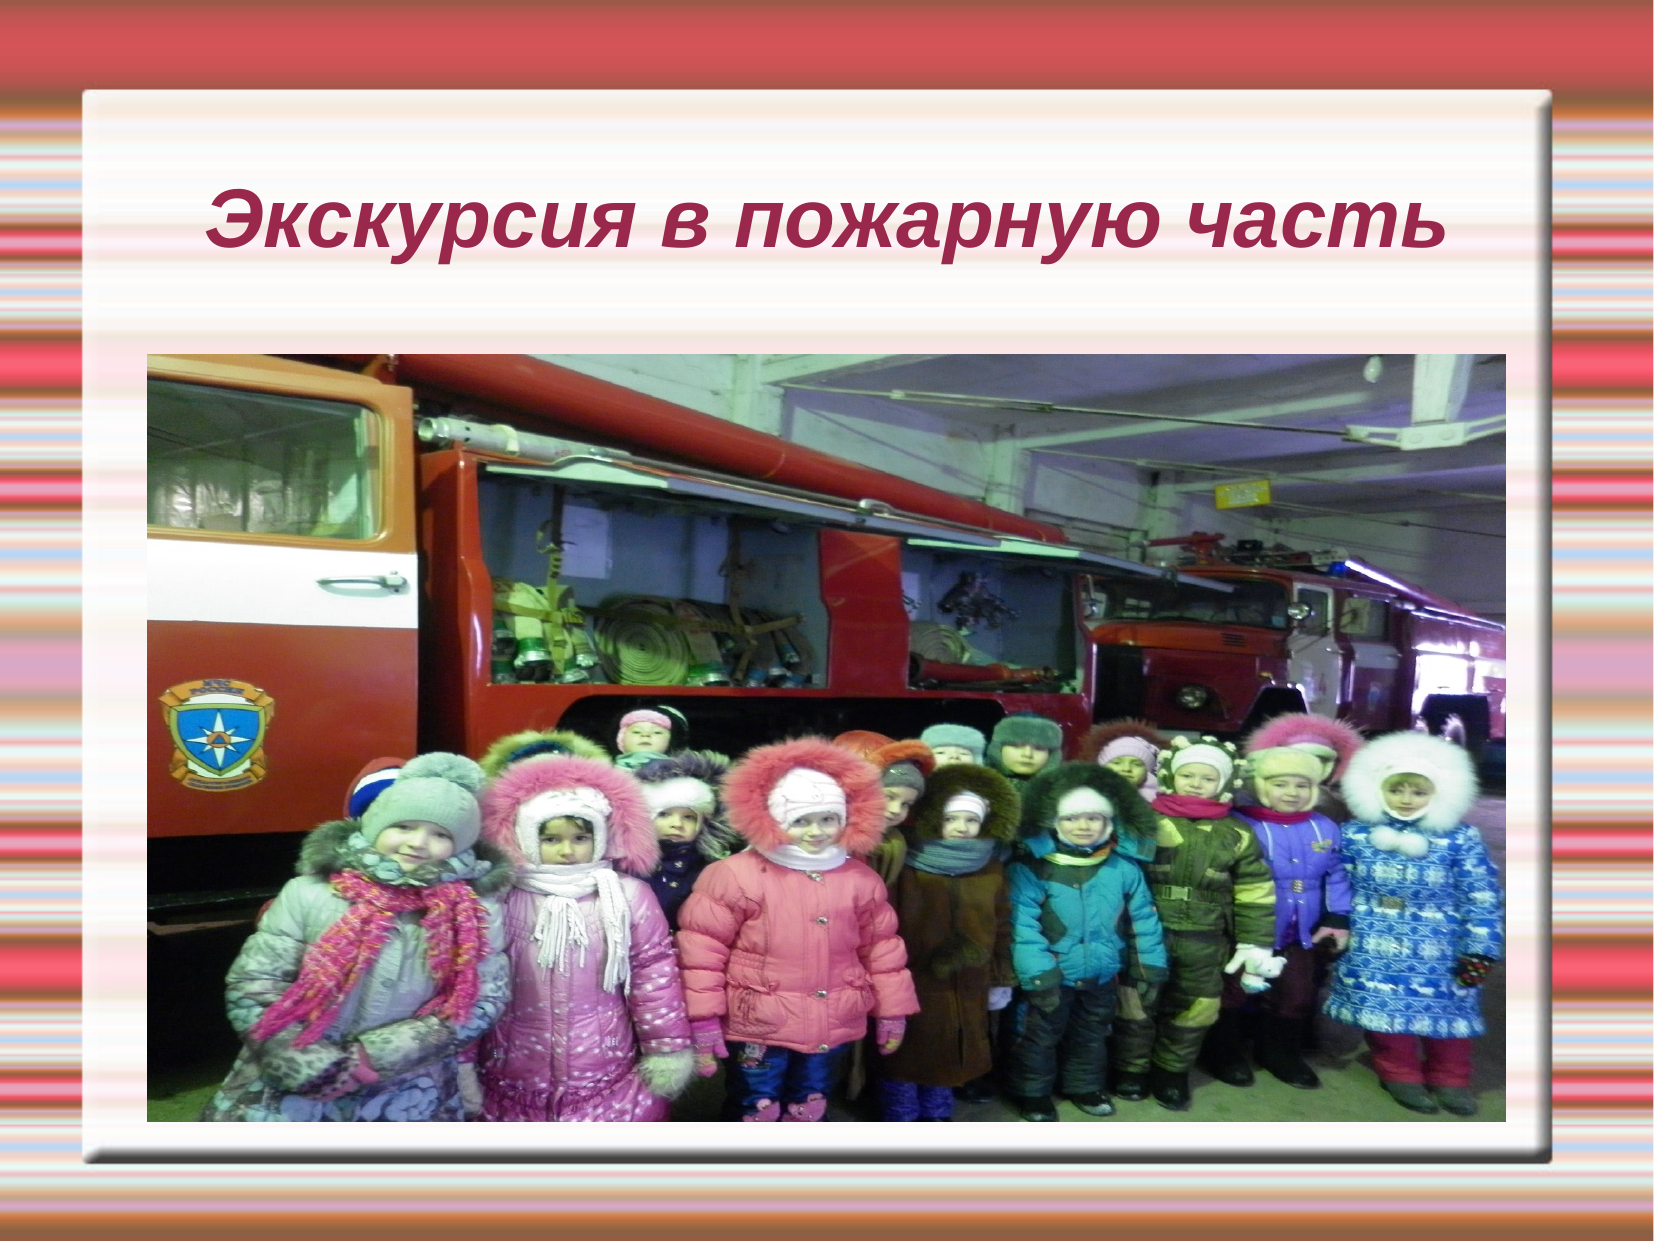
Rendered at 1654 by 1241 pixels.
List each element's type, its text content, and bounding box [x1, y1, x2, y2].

title Экскурсия в пожарную часть [121, 122, 1534, 315]
picture [0, 0, 1654, 1241]
